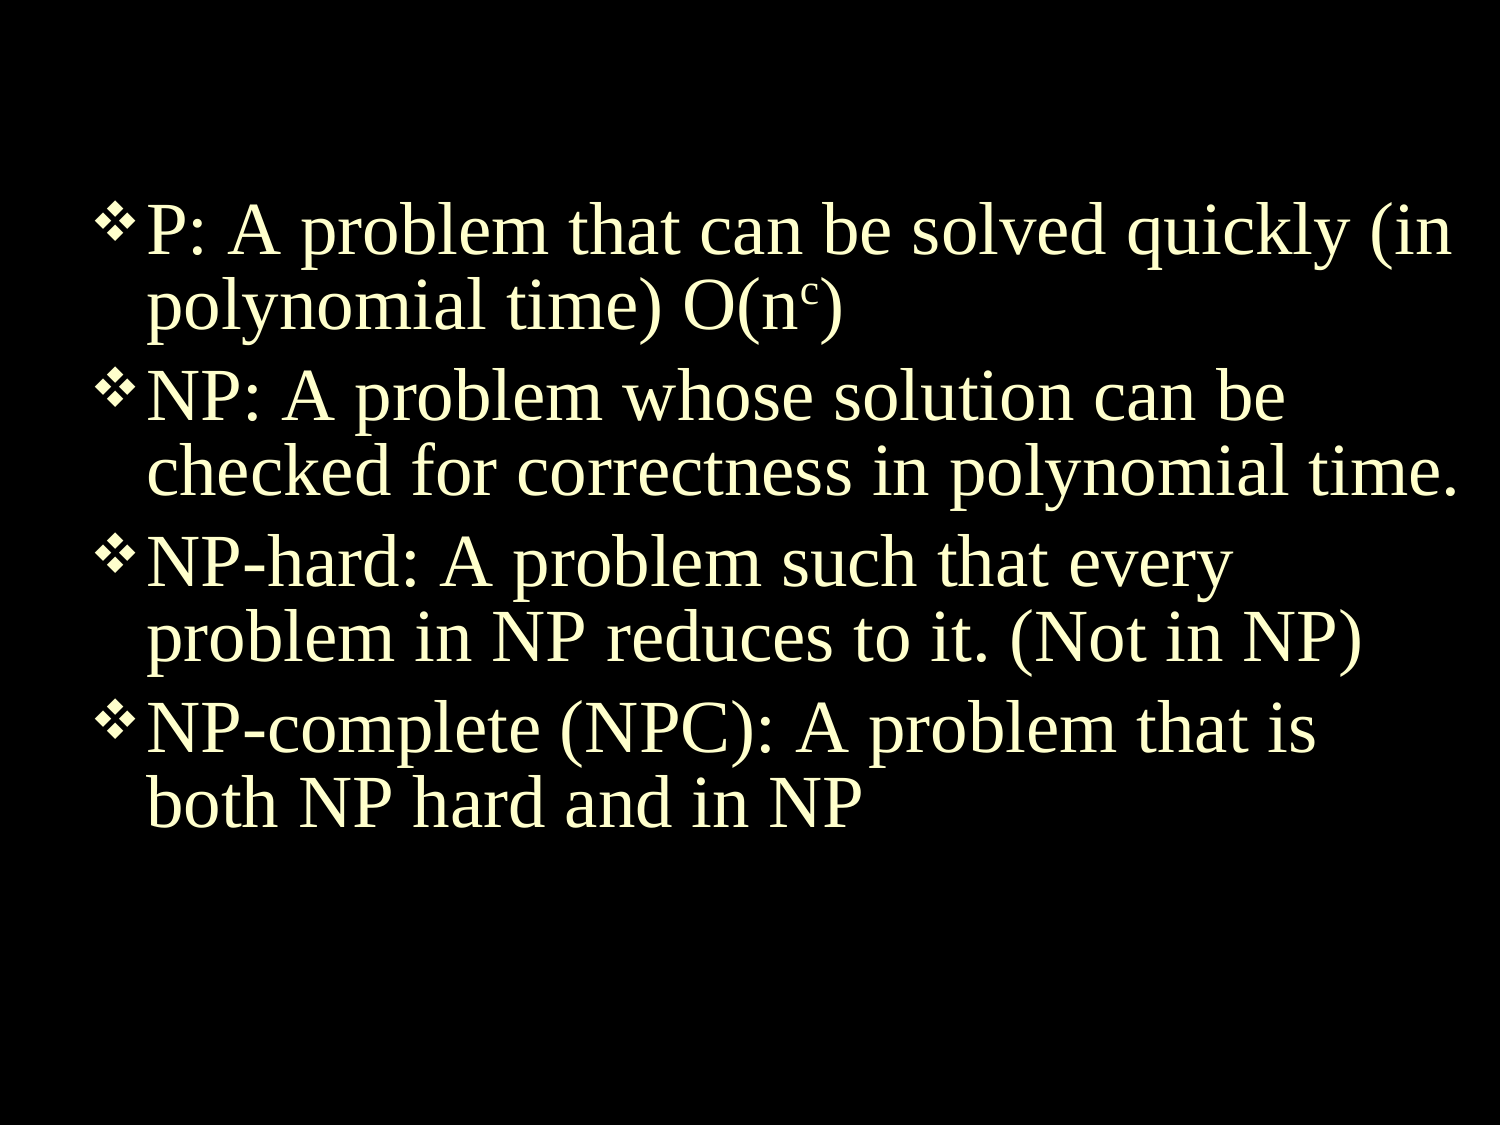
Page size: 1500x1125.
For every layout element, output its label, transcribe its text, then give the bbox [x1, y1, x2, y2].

list P: A problem that can be solved quickly (in polynomial time) O(nc) NP: A problem whose solution can be checked for correctness in polynomial time. NP-hard: A problem such that every problem in NP reduces to it. (Not in NP) NP-complete (NPC): A problem that is both NP hard and in NP [75, 187, 1482, 1088]
